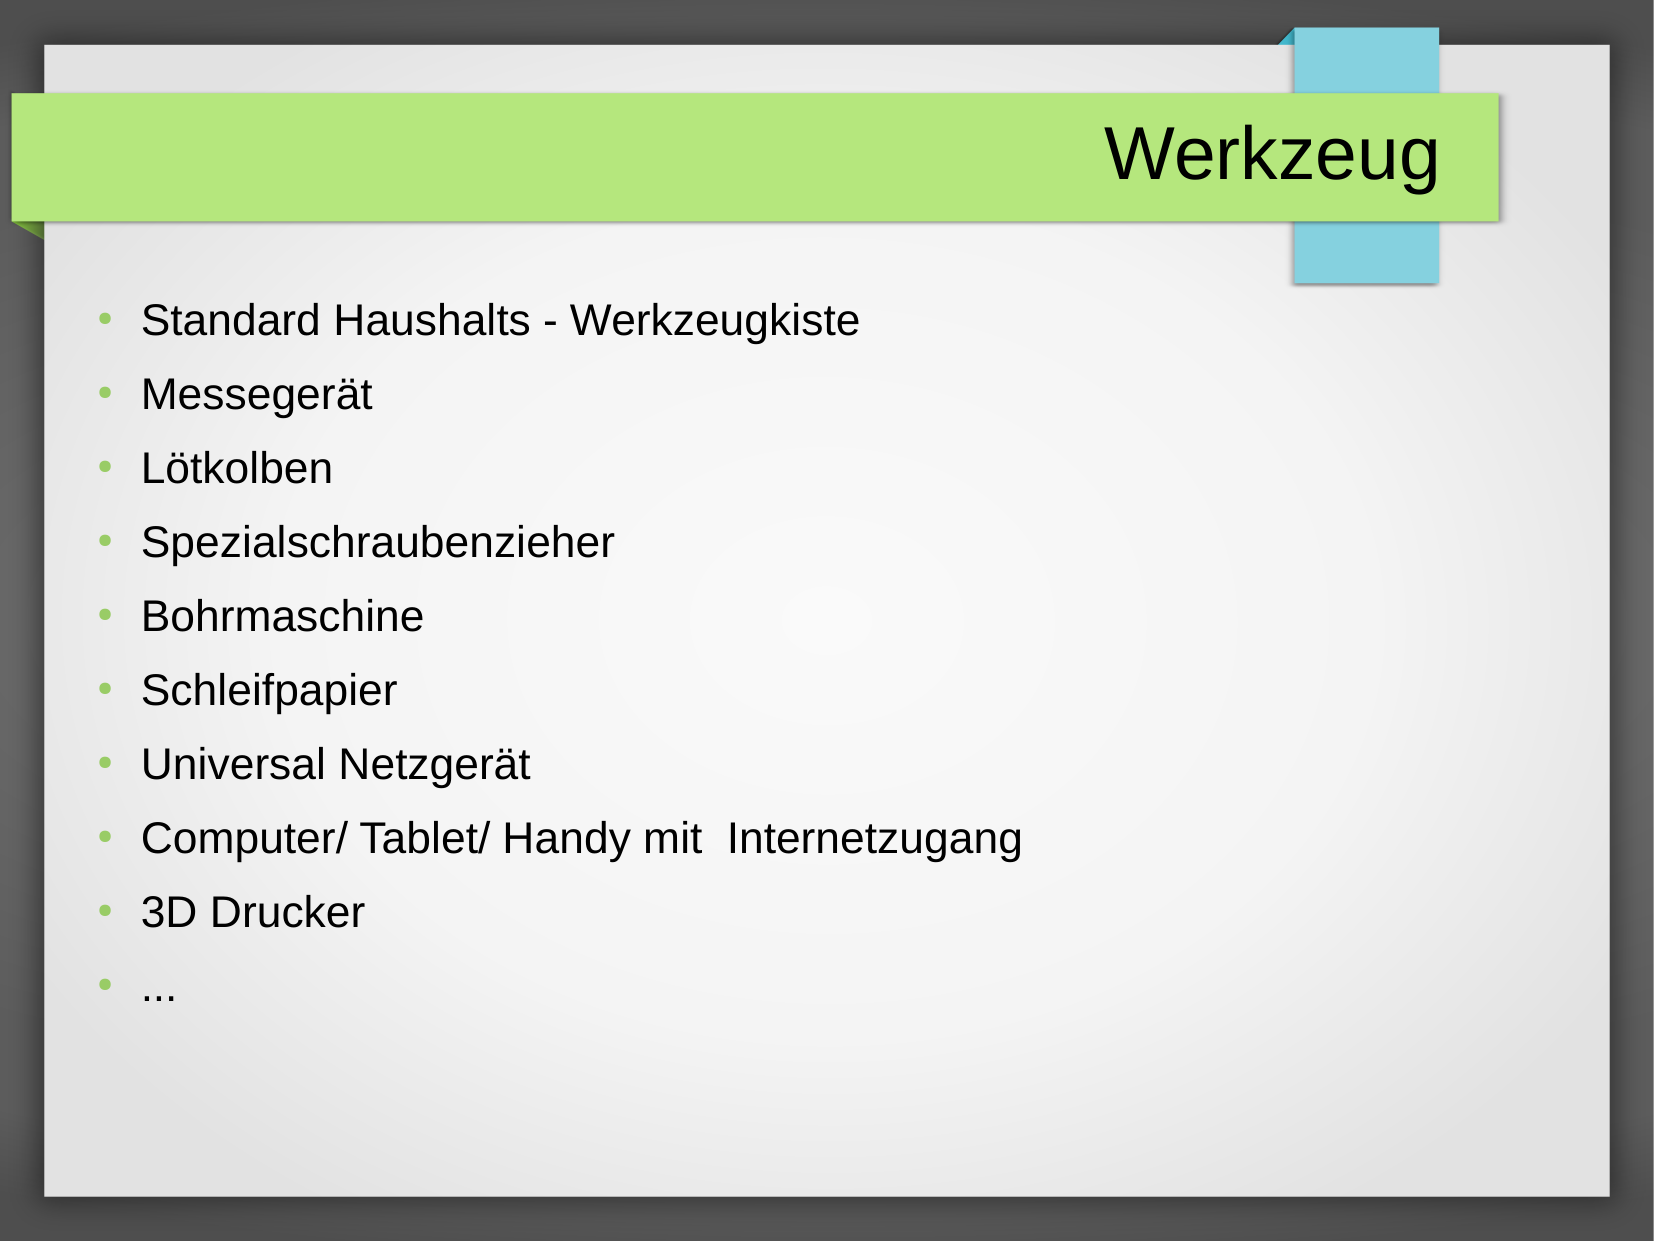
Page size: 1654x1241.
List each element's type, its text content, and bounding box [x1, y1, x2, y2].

picture [0, 0, 1654, 1241]
list Standard Haushalts - Werkzeugkiste Messegerät Lötkolben Spezialschraubenzieher Bohrmaschine Schleifpapier Universal Netzgerät Computer/ Tablet/ Handy mit Internetzugang 3D Drucker ... [82, 295, 1571, 1015]
title Werkzeug [259, 94, 1441, 213]
